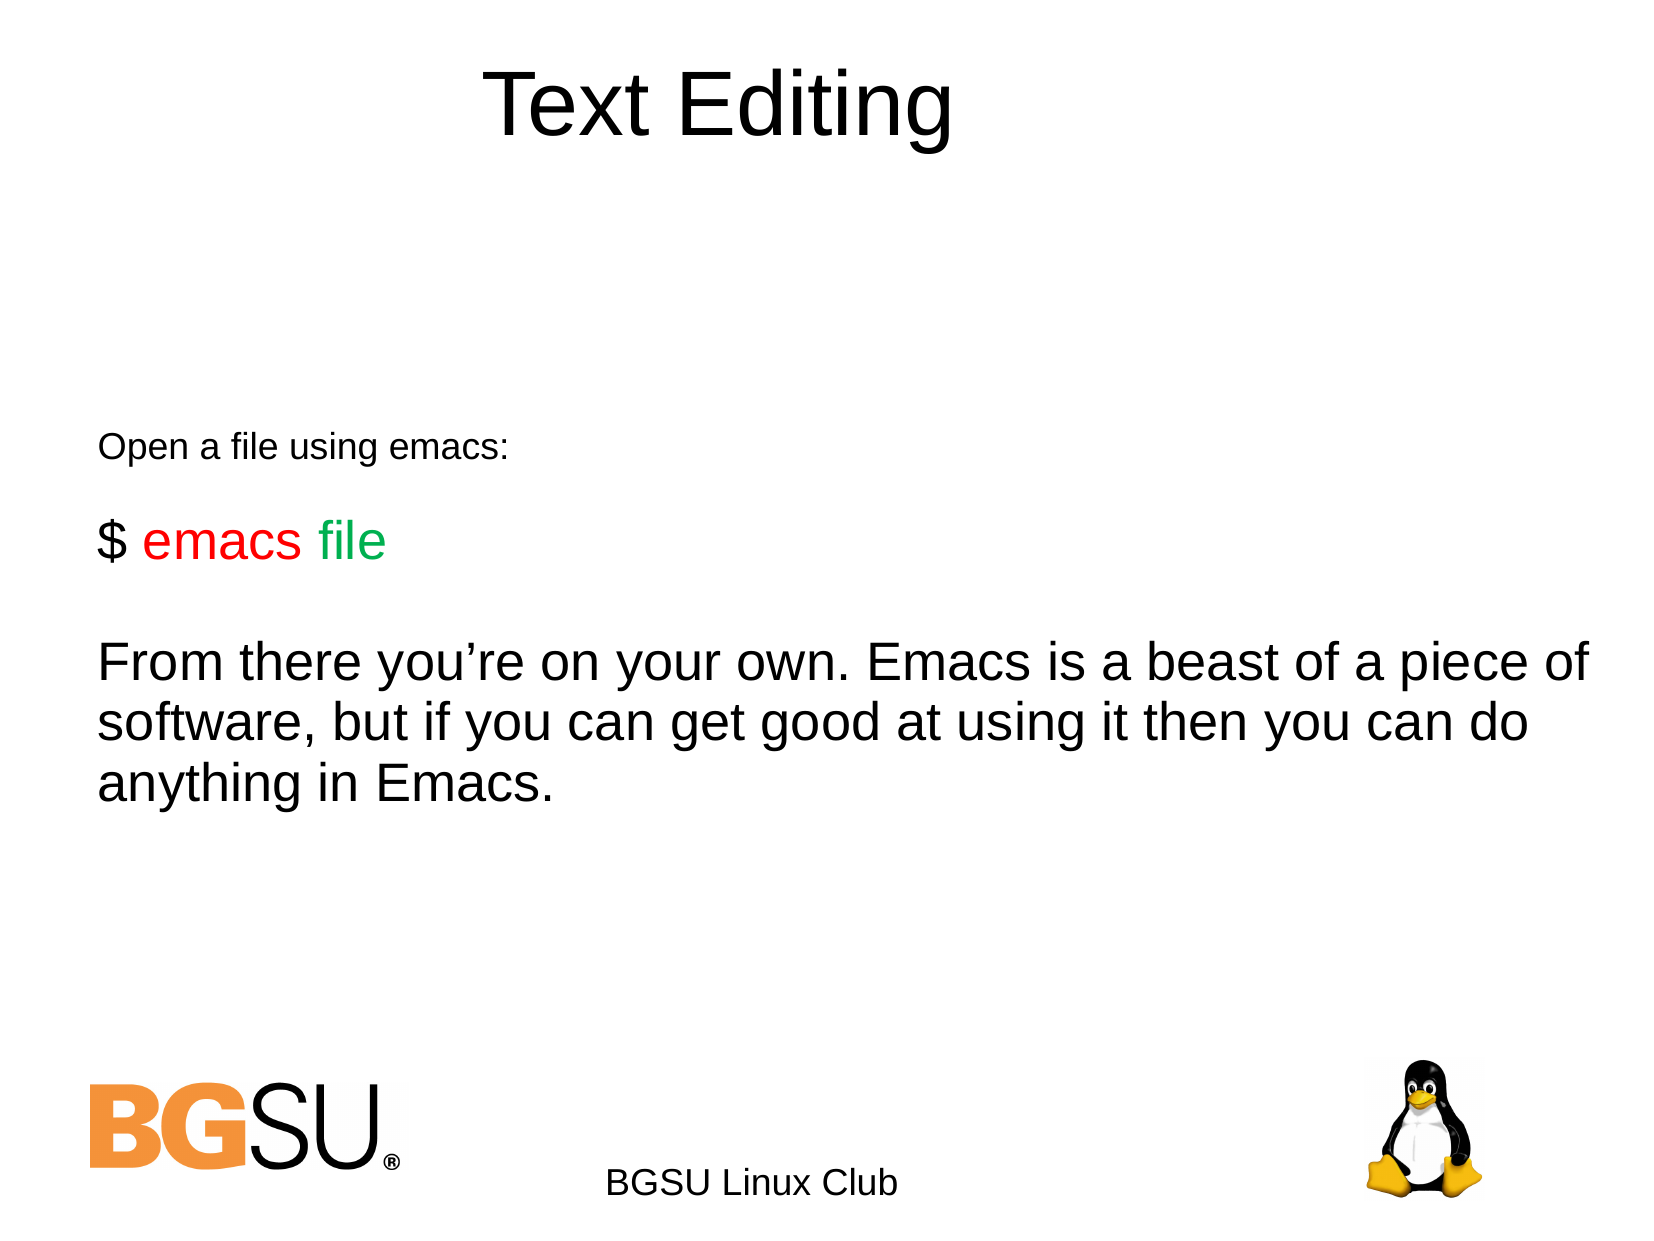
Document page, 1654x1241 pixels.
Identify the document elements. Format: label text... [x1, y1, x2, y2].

text_box Open a file using emacs: $ emacs file From there you’re on your own. Emacs is a beast of a piece of software, but if you can get good at using it then you can do anything in Emacs. [82, 418, 1654, 914]
picture [90, 1082, 409, 1170]
title Text Editing [12, 0, 1425, 208]
picture [1364, 1057, 1485, 1201]
text_box BGSU Linux Club [590, 1154, 1115, 1241]
